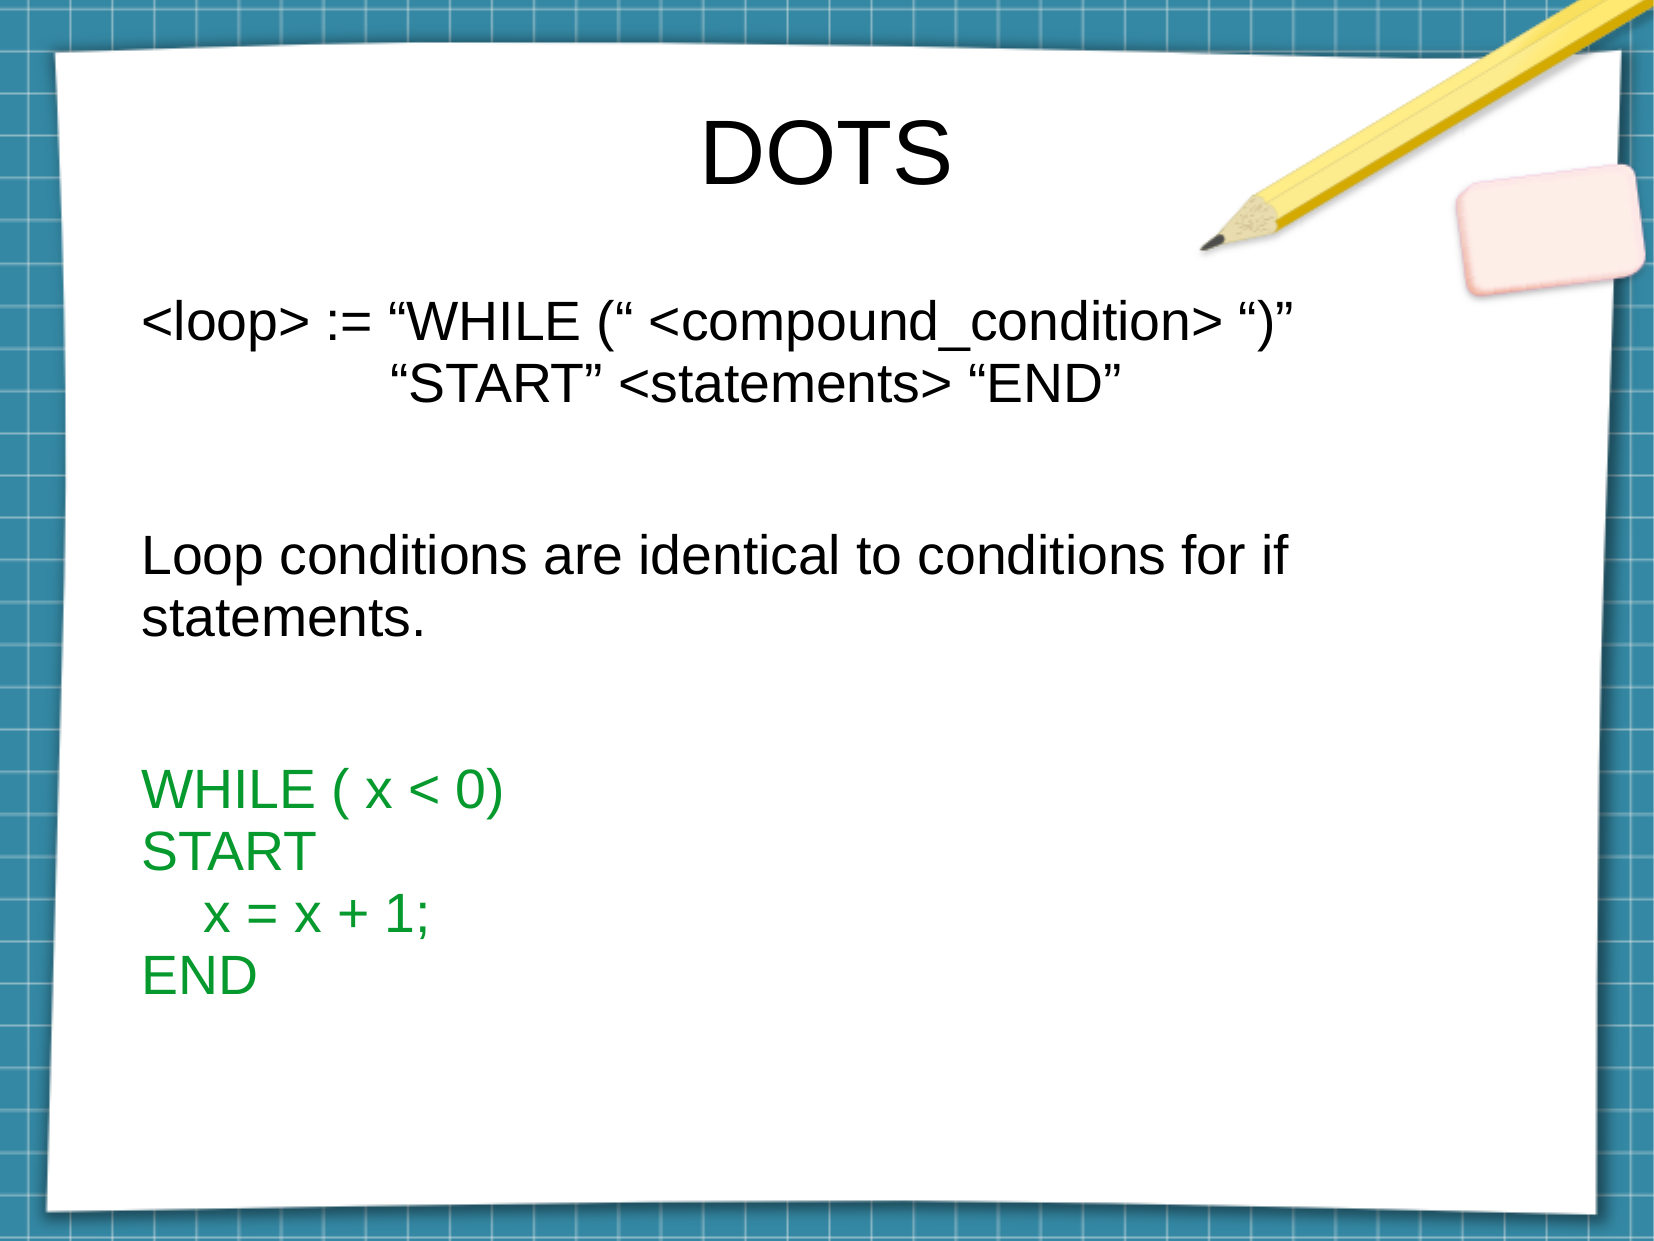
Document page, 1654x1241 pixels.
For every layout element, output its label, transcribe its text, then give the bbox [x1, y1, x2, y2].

picture [0, 0, 1654, 1241]
list <loop> := “WHILE (“ <compound_condition> “)” “START” <statements> “END” Loop conditions are identical to conditions for if statements. WHILE ( x < 0) START x = x + 1; END [82, 290, 1571, 1010]
title DOTS [82, 49, 1571, 257]
